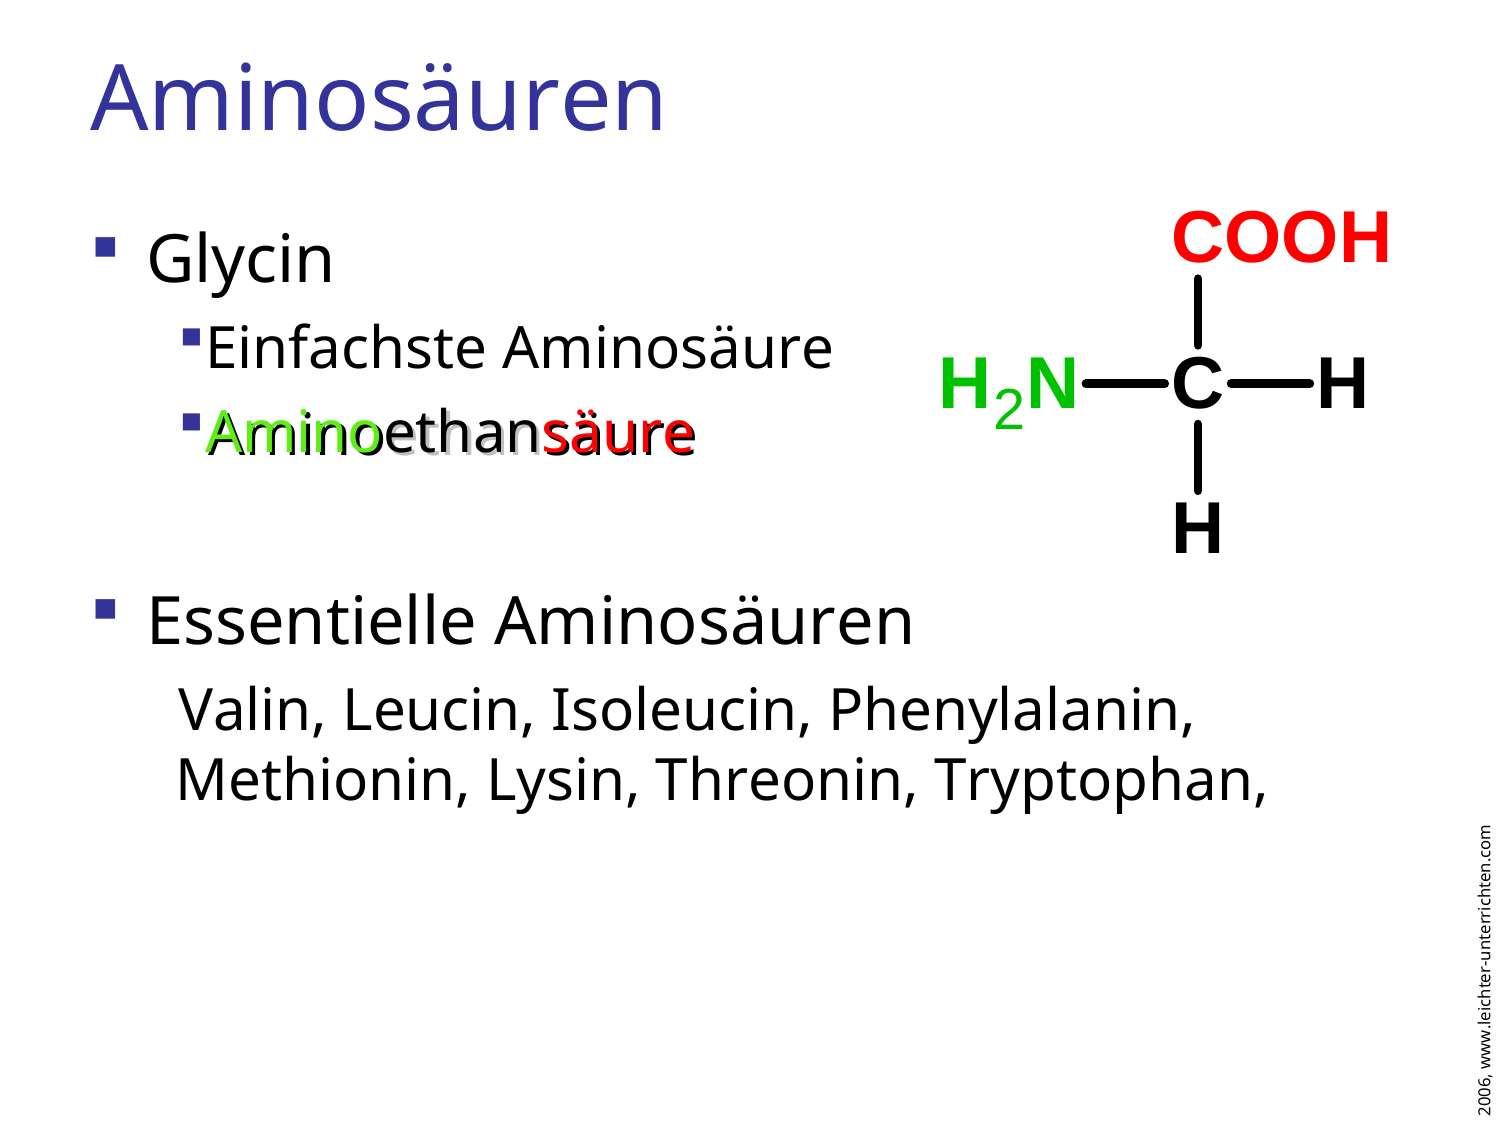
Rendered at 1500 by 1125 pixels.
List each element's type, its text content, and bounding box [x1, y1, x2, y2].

chart [939, 196, 1394, 575]
title Aminosäuren [75, 0, 1426, 188]
list Glycin Einfachste Aminosäure Aminoethansäure Essentielle Aminosäuren Valin, Leucin, Isoleucin, Phenylalanin, Methionin, Lysin, Threonin, Tryptophan, [75, 208, 1426, 1094]
